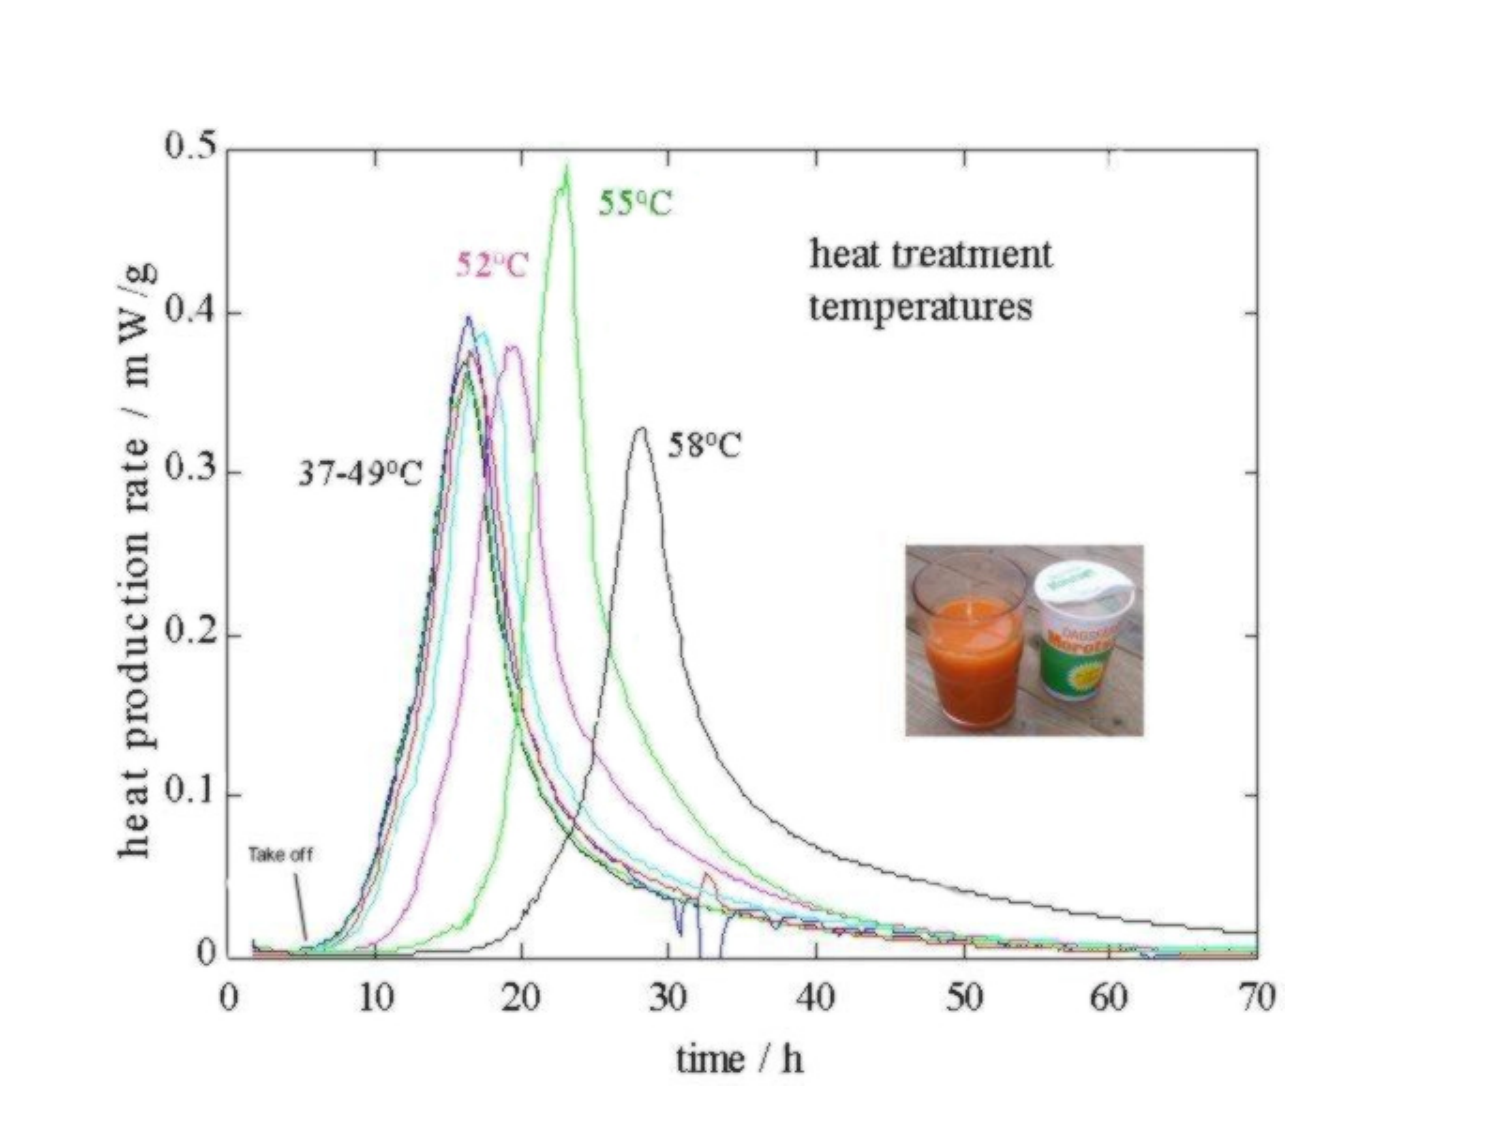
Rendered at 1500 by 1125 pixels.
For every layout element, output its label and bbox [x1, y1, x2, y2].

picture [99, 112, 1285, 1086]
